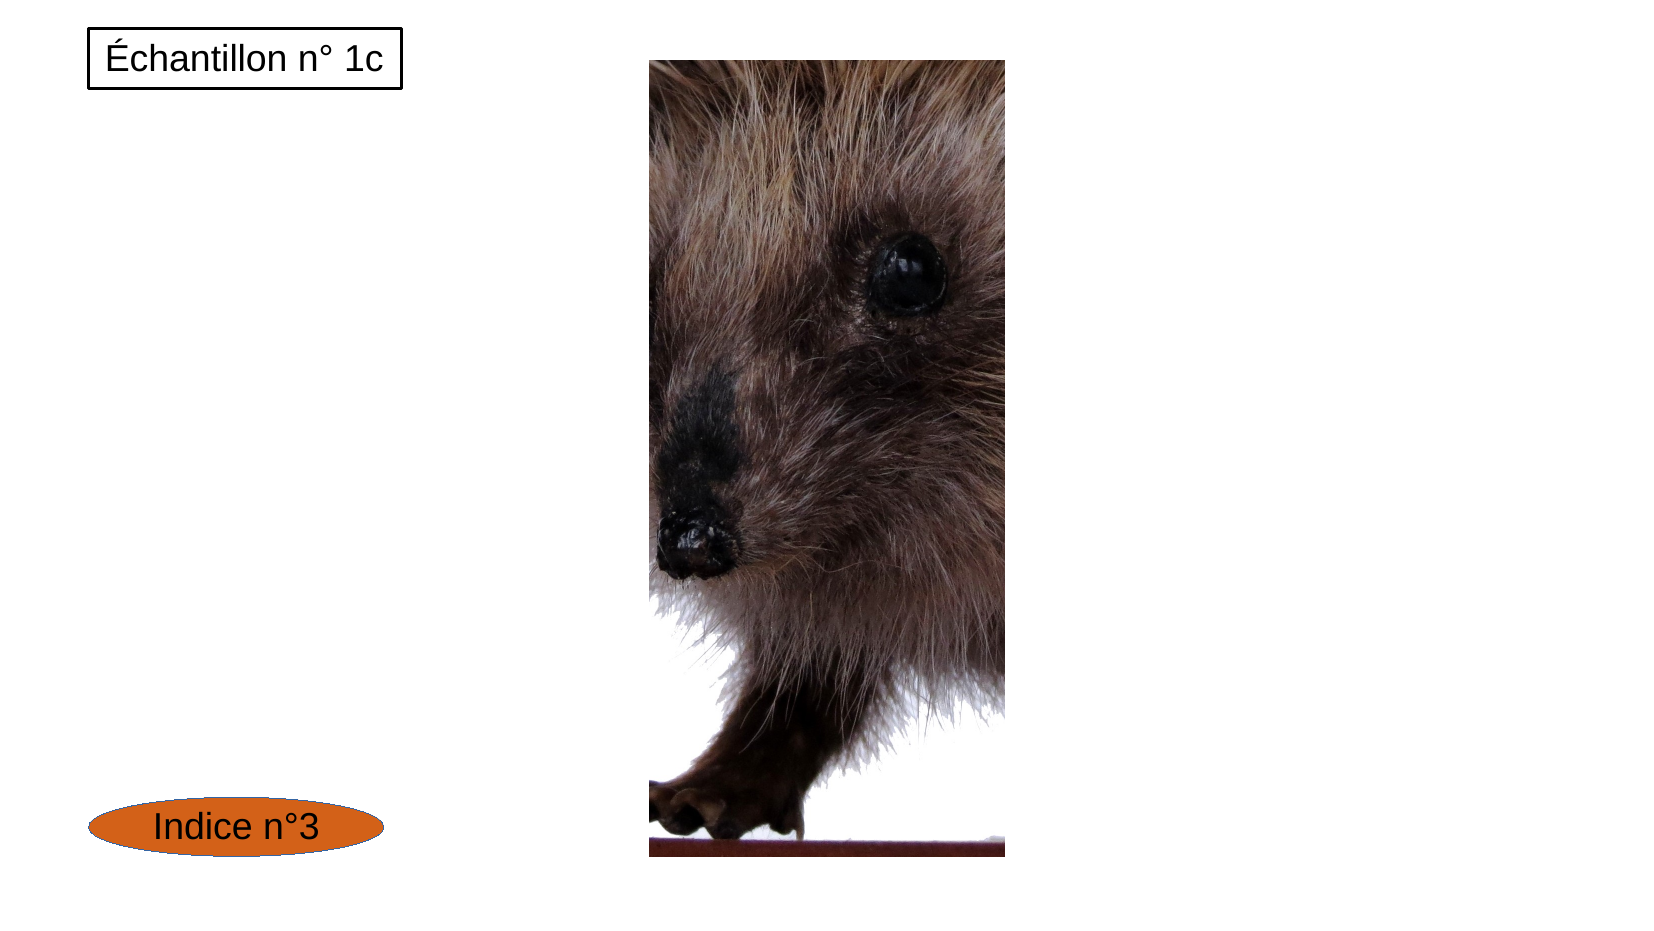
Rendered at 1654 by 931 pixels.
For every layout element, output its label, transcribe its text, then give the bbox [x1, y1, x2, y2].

text_box Échantillon n° 1c [88, 28, 402, 89]
text_box Indice n°3 [88, 797, 384, 857]
picture [649, 60, 1005, 857]
